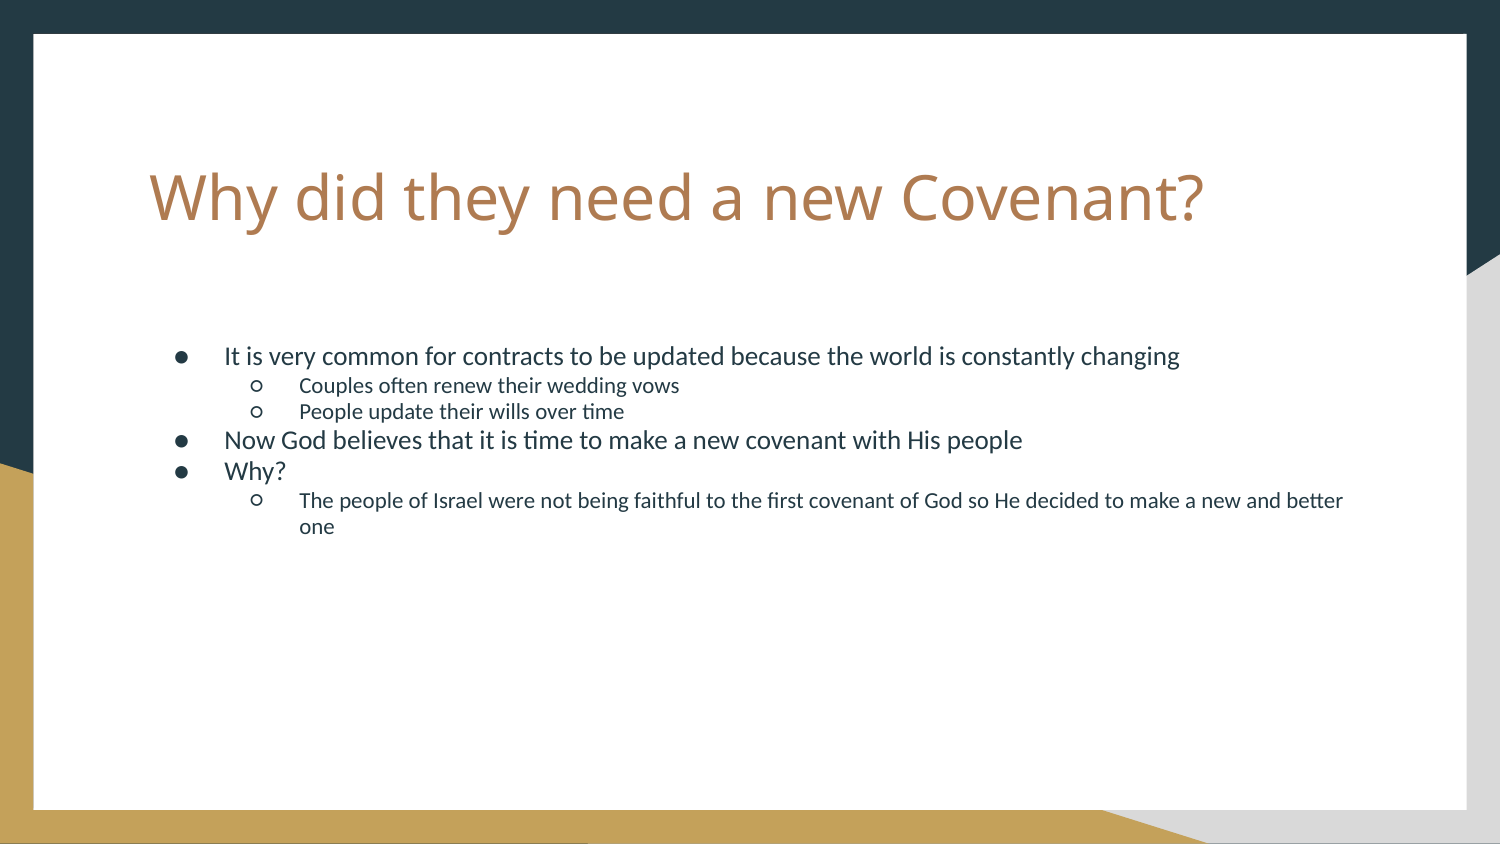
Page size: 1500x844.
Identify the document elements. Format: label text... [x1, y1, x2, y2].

list It is very common for contracts to be updated because the world is constantly changing Couples often renew their wedding vows People update their wills over time Now God believes that it is time to make a new covenant with His people Why? The people of Israel were not being faithful to the first covenant of God so He decided to make a new and better one [134, 326, 1366, 729]
title Why did they need a new Covenant? [134, 138, 1366, 296]
